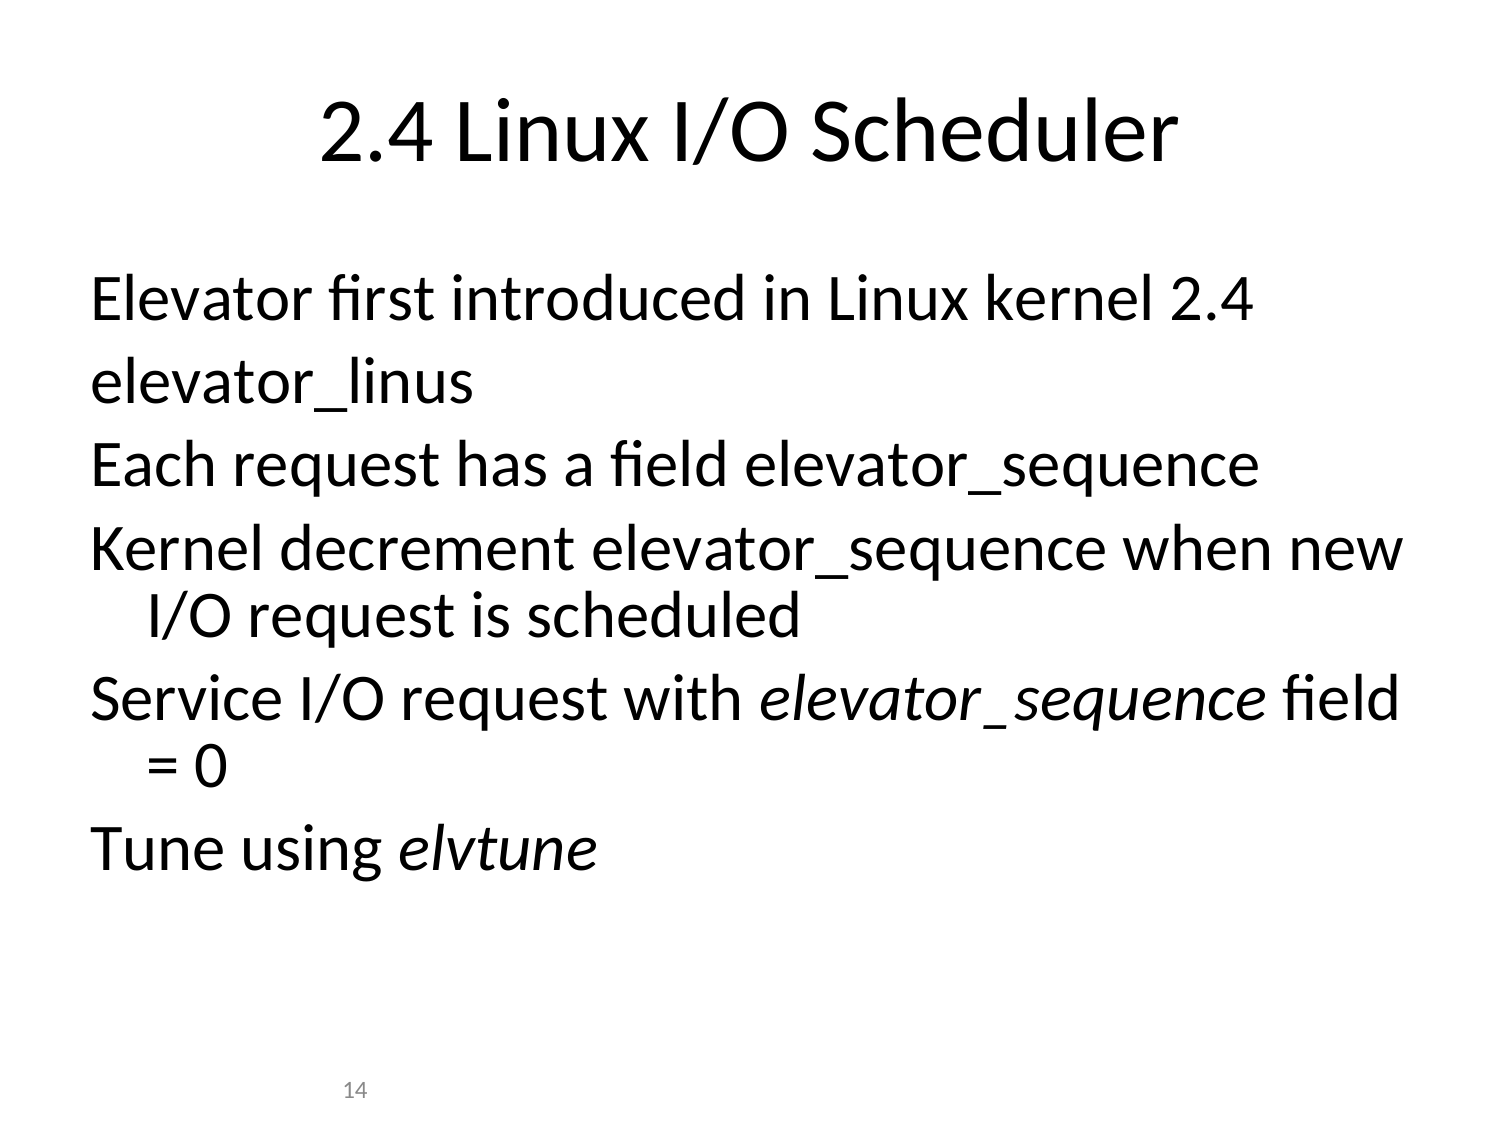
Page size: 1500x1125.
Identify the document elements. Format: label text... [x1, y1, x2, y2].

text_box <number> [327, 1081, 1207, 1111]
text_box 2.4 Linux I/O Scheduler [75, 45, 1426, 233]
text_box Elevator first introduced in Linux kernel 2.4 elevator_linus Each request has a field elevator_sequence Kernel decrement elevator_sequence when new I/O request is scheduled Service I/O request with elevator_sequence field = 0 Tune using elvtune [75, 262, 1426, 1081]
